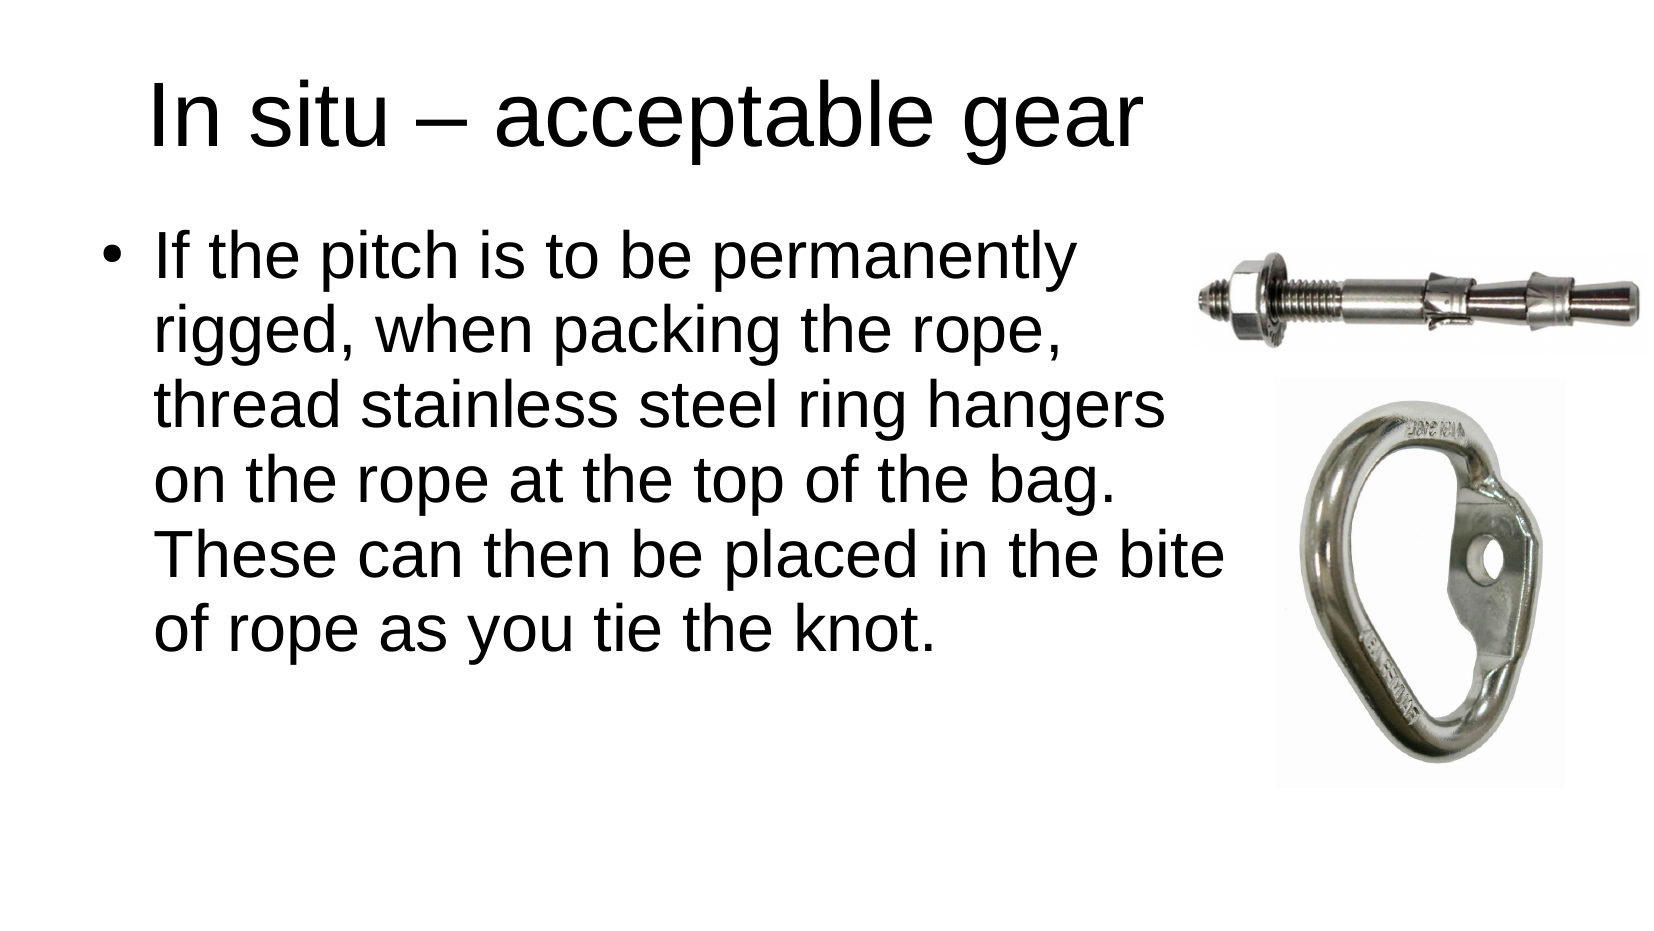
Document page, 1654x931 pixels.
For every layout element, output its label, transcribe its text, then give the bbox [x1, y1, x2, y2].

list If the pitch is to be permanently rigged, when packing the rope, thread stainless steel ring hangers on the rope at the top of the bag. These can then be placed in the bite of rope as you tie the knot. [82, 217, 1229, 875]
picture [1275, 377, 1566, 788]
title In situ – acceptable gear [82, 37, 1211, 193]
picture [1192, 246, 1651, 355]
